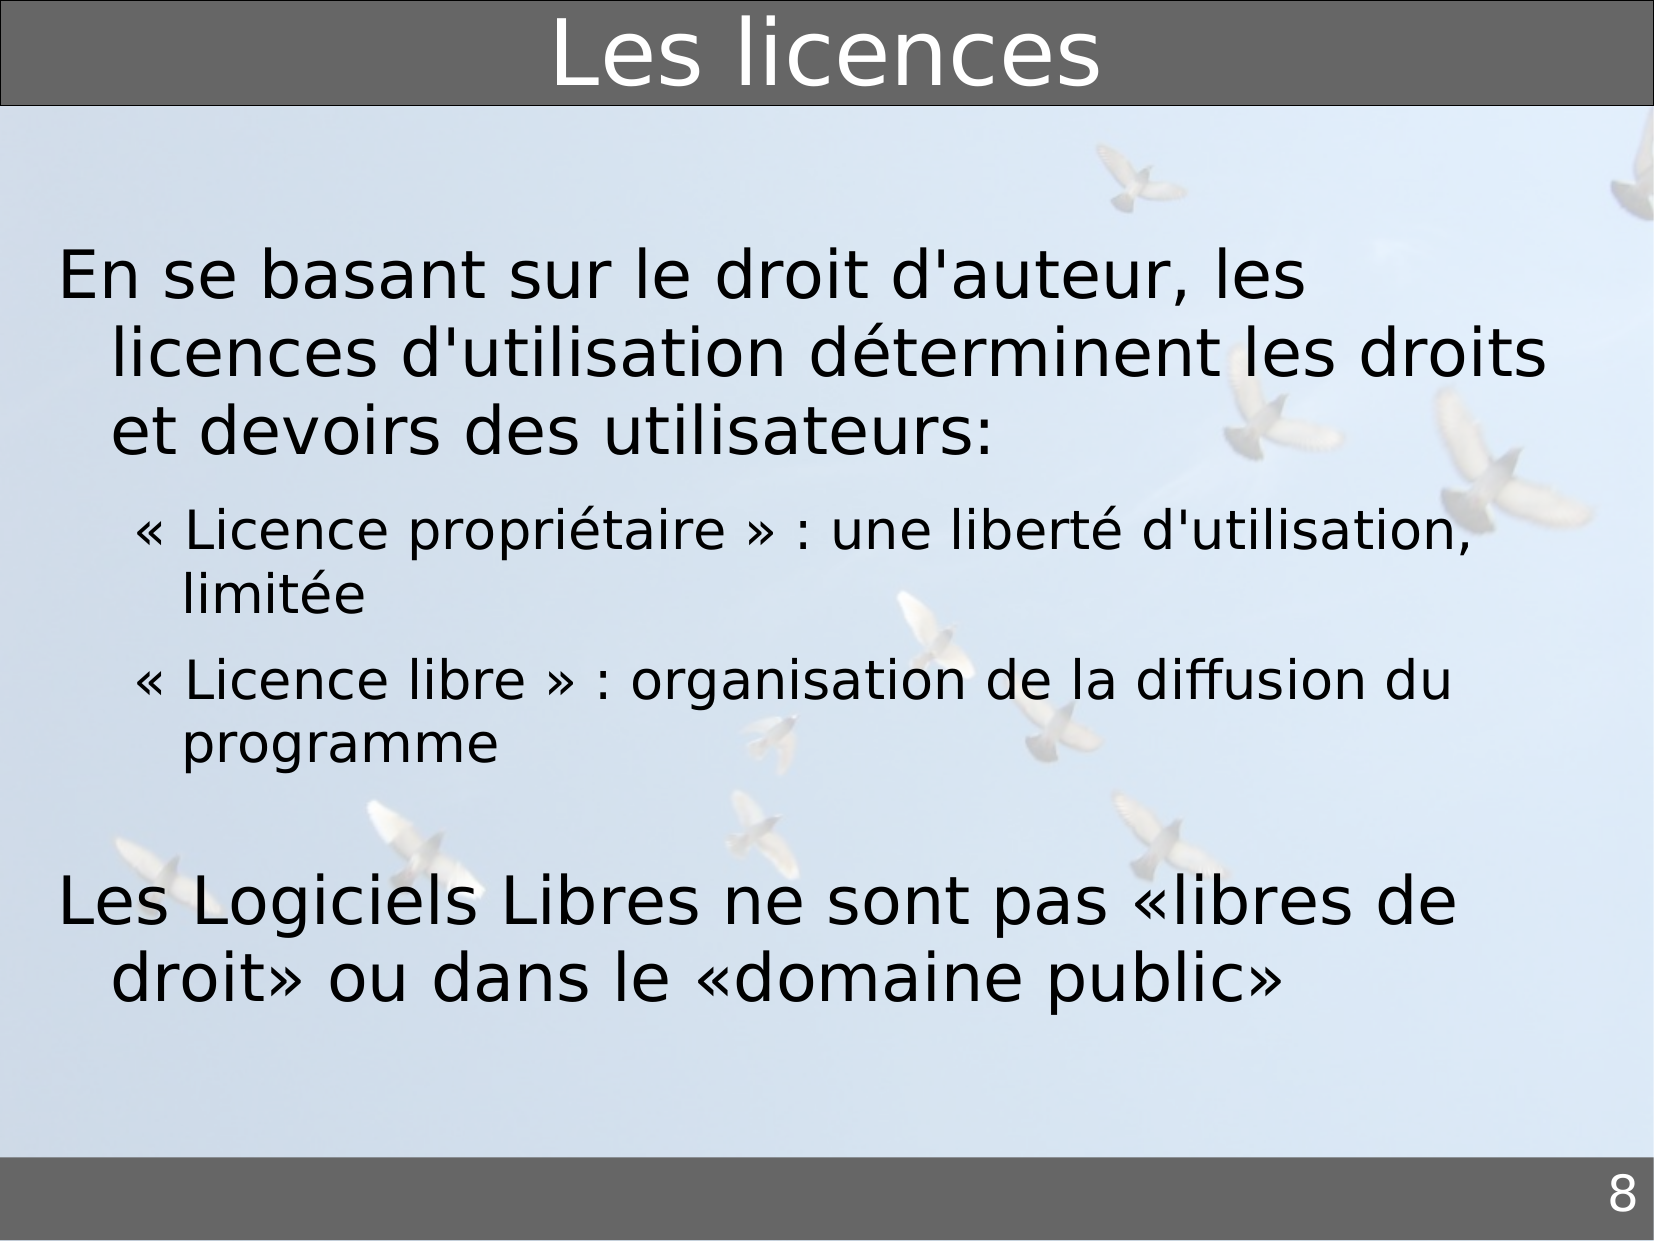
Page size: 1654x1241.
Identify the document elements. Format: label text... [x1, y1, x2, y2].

list En se basant sur le droit d'auteur, les licences d'utilisation déterminent les droits et devoirs des utilisateurs: « Licence propriétaire » : une liberté d'utilisation, limitée « Licence libre » : organisation de la diffusion du programme Les Logiciels Libres ne sont pas «libres de droit» ou dans le «domaine public» [39, 236, 1565, 1018]
title Les licences [0, 0, 1654, 108]
